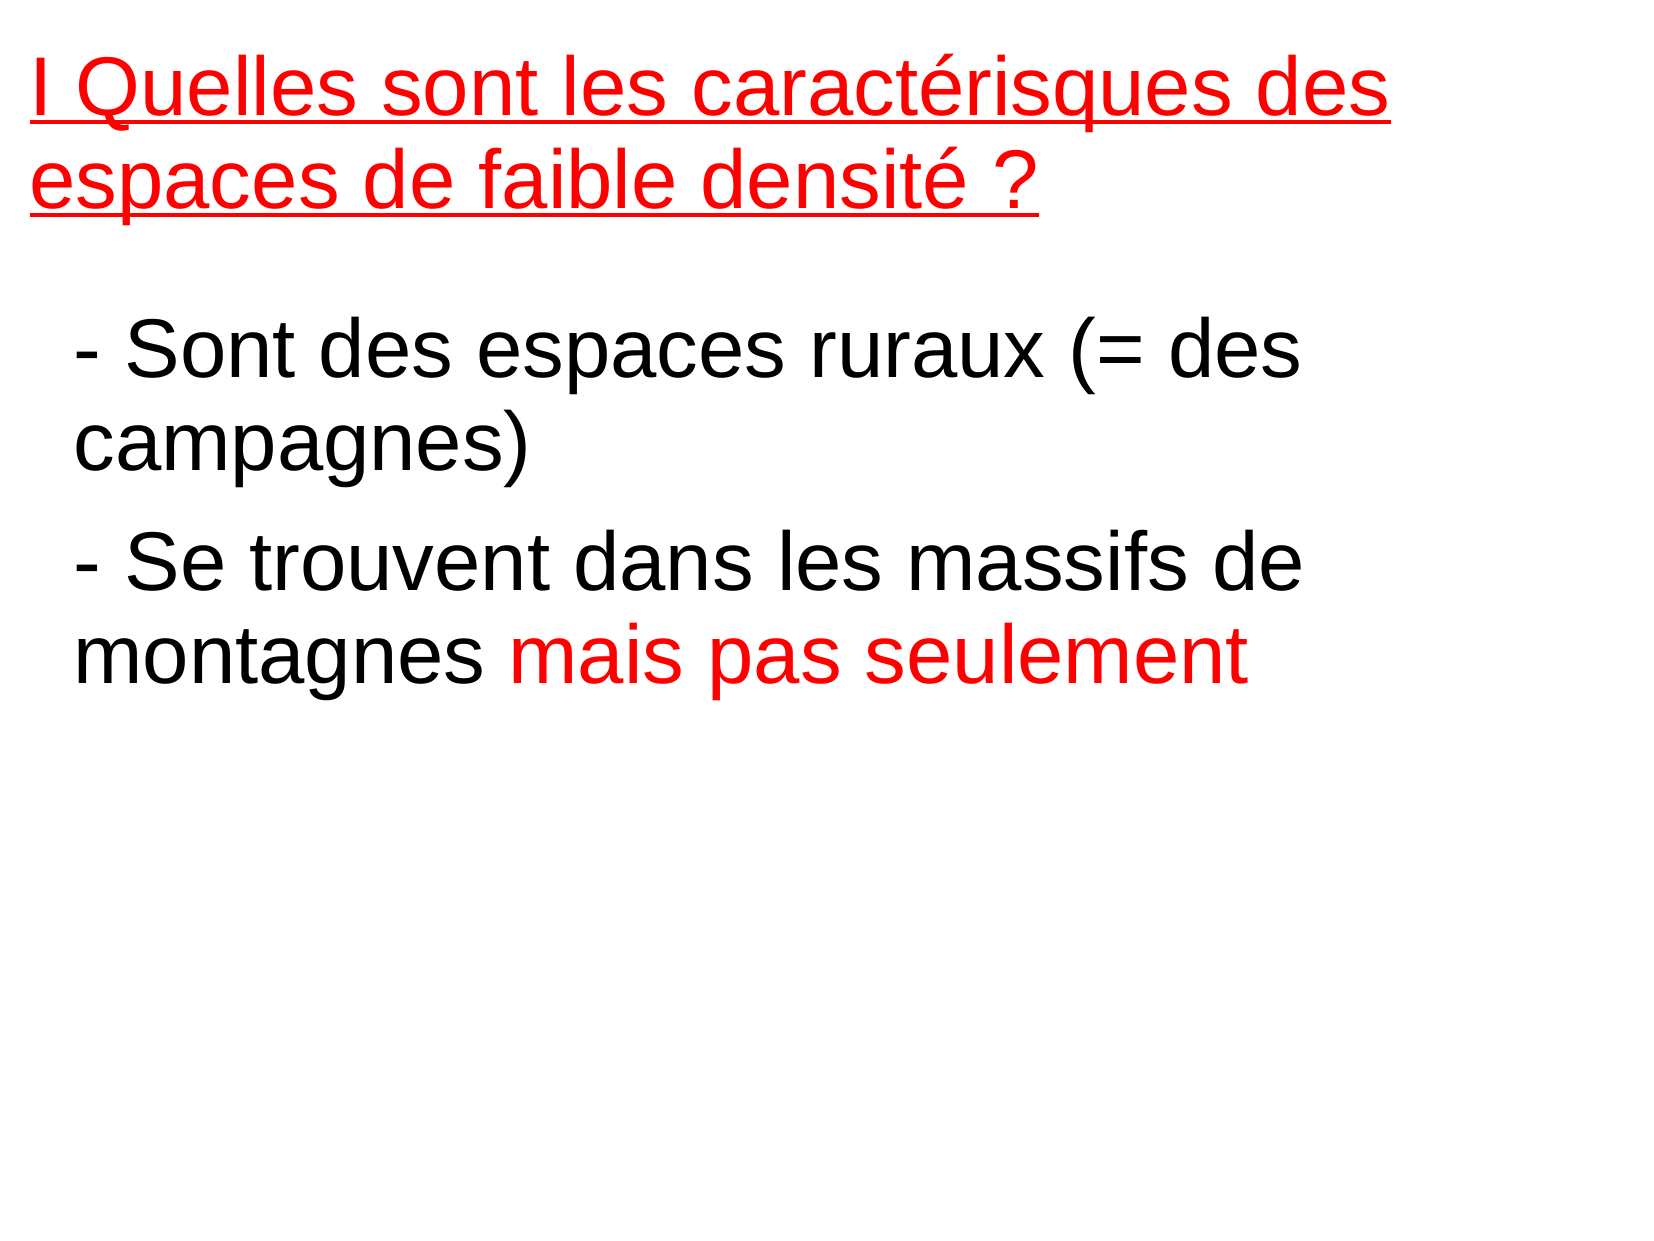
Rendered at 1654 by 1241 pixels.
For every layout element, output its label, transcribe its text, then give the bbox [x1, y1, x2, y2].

text_box - Se trouvent dans les massifs de montagnes mais pas seulement [59, 507, 1595, 709]
title I Quelles sont les caractérisques des espaces de faible densité ? [29, 29, 1577, 237]
text_box - Sont des espaces ruraux (= des campagnes) [59, 295, 1595, 497]
